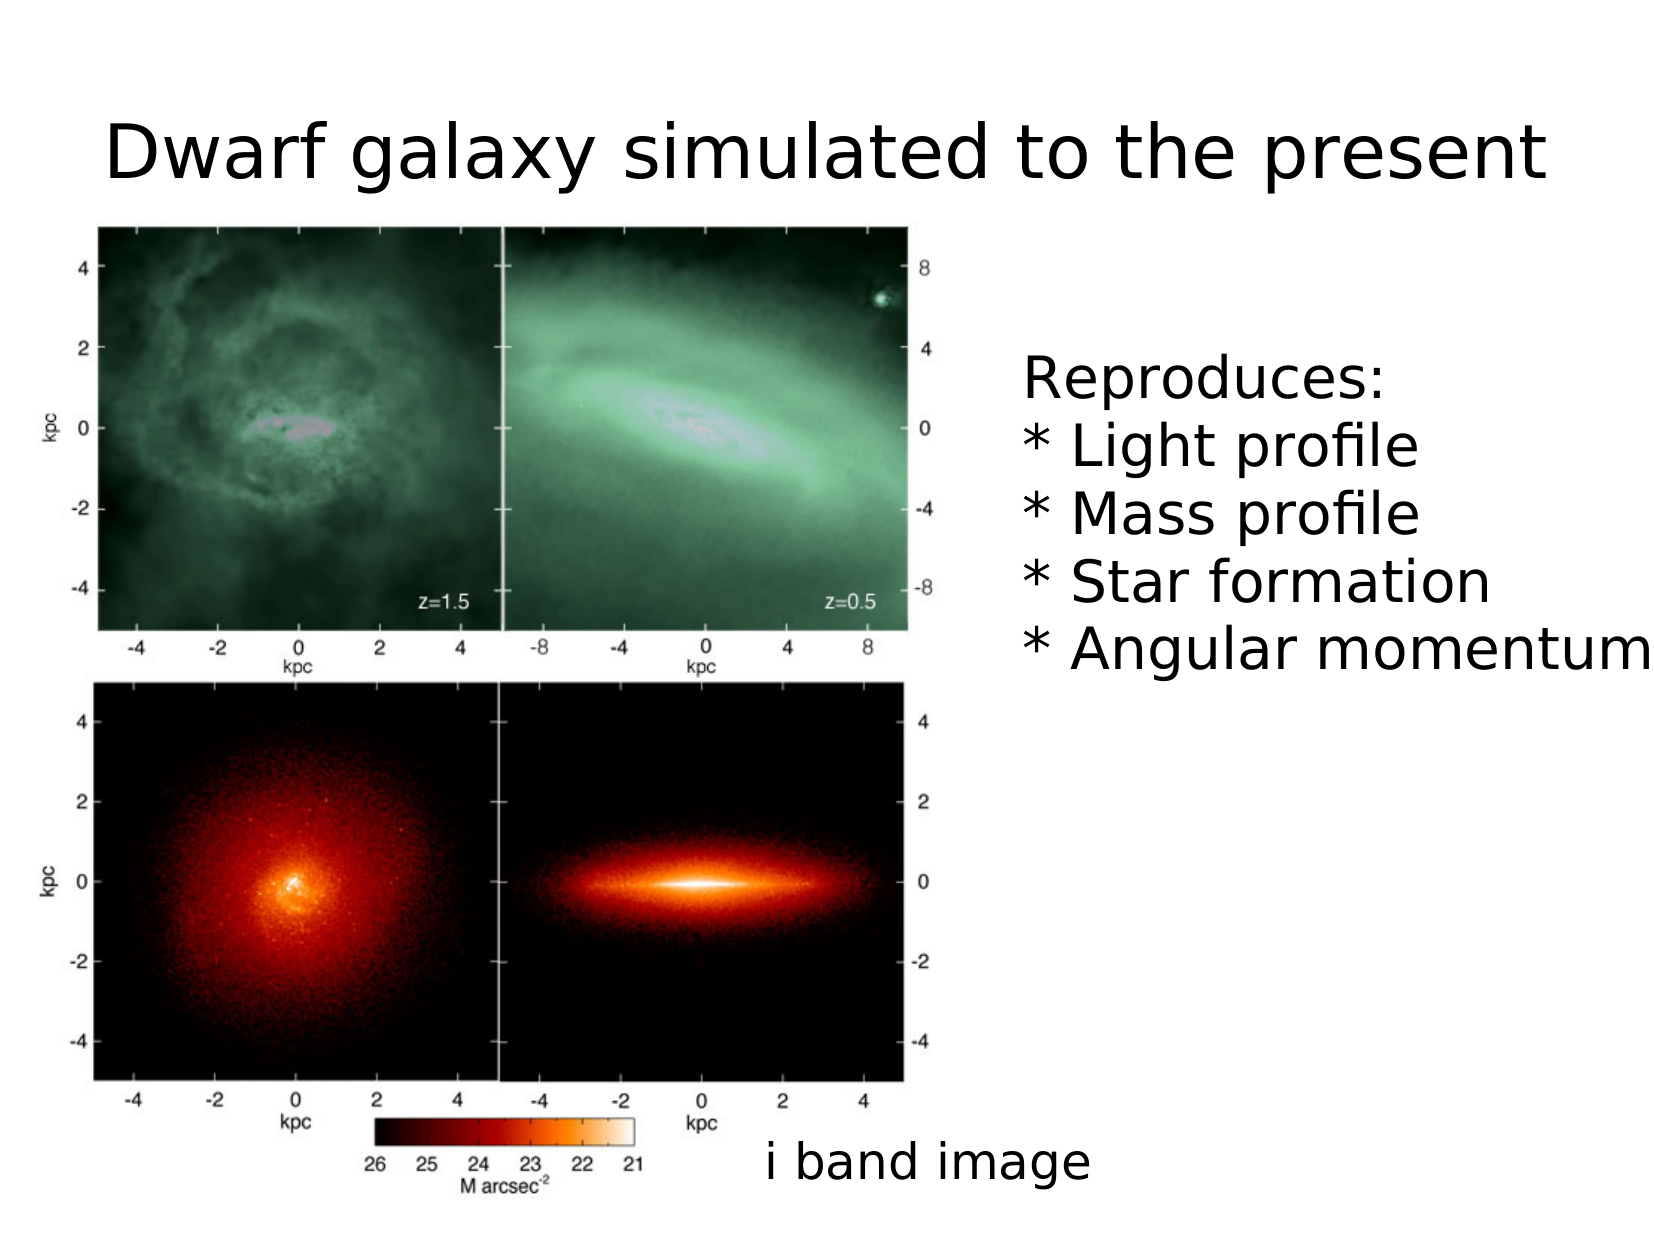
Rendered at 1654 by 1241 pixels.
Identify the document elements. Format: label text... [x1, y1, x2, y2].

text_box i band image [749, 1125, 1107, 1199]
text_box Reproduces: * Light profile * Mass profile * Star formation * Angular momentum [1008, 337, 1653, 924]
title Dwarf galaxy simulated to the present [82, 49, 1571, 257]
picture [37, 221, 944, 1201]
